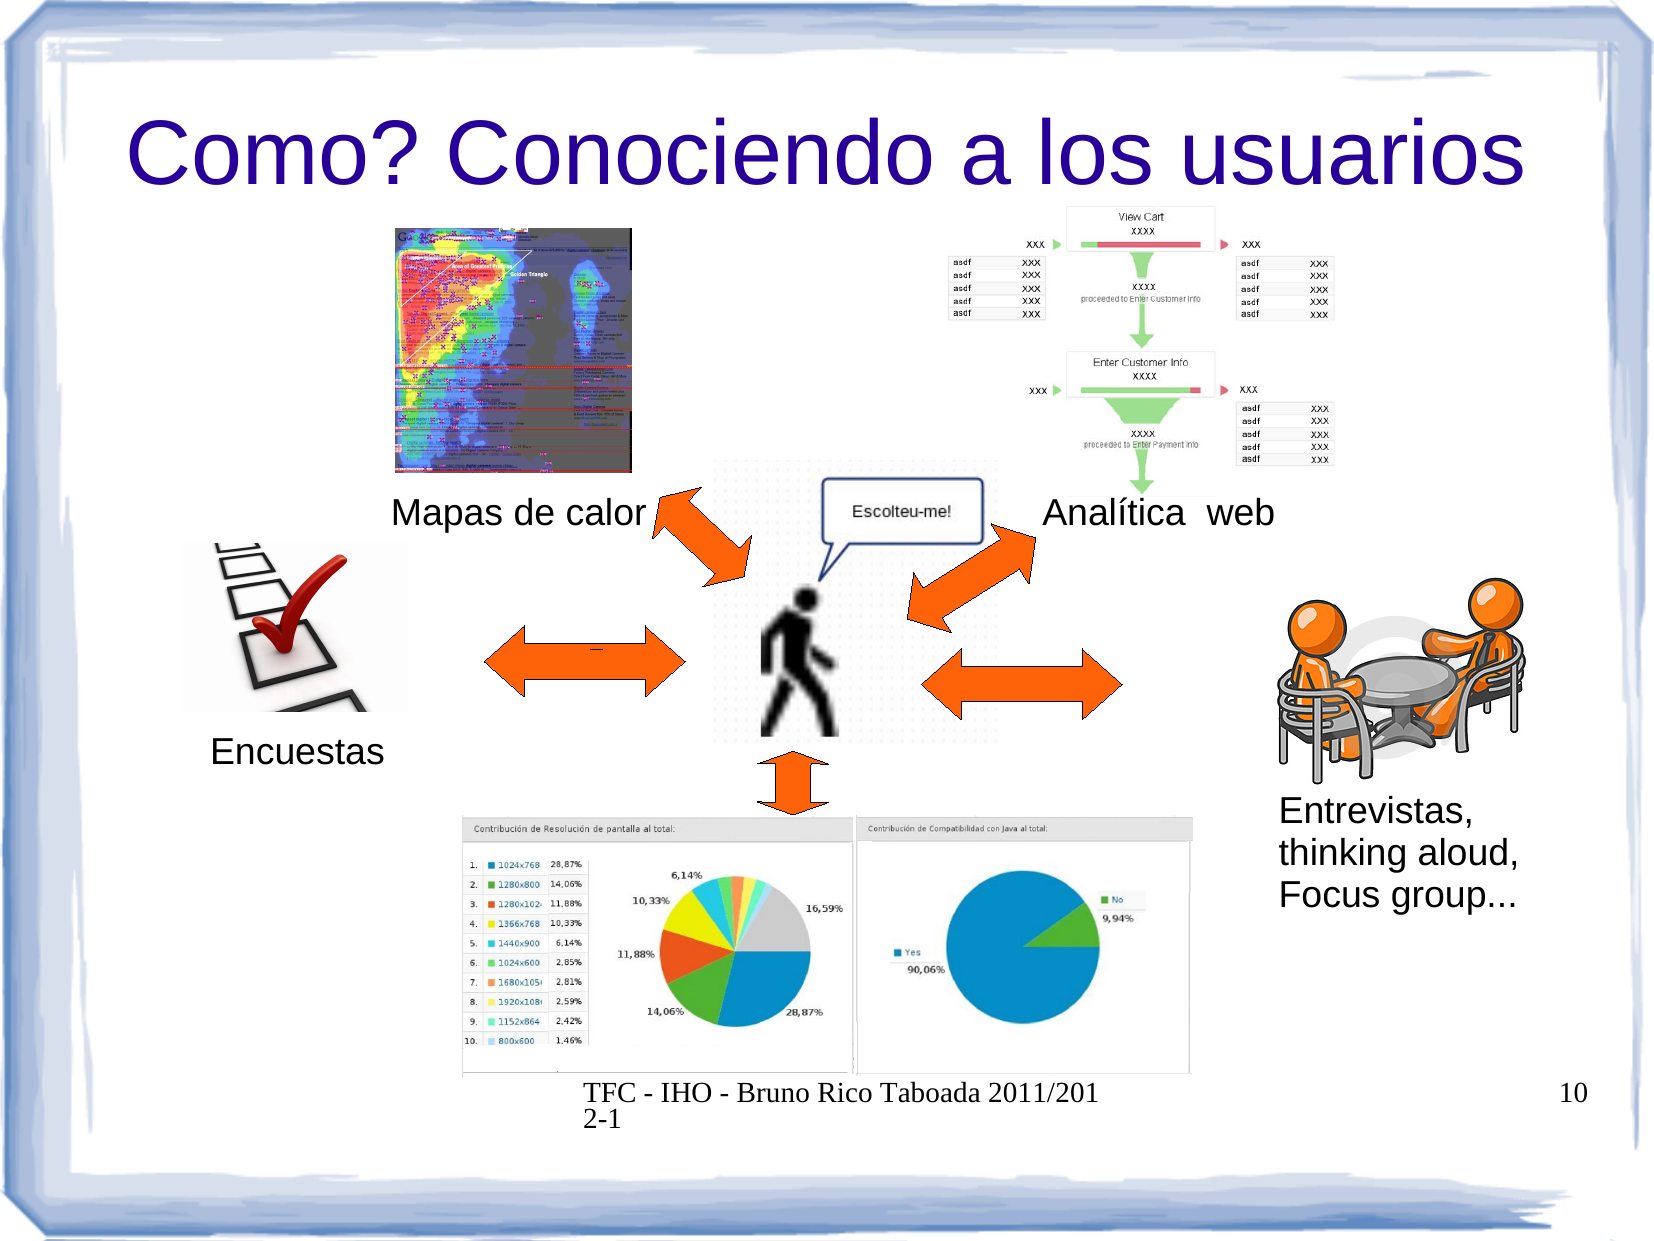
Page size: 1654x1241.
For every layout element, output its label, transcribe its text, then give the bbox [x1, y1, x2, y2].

text_box [907, 523, 1036, 633]
text_box Mapas de calor [376, 484, 662, 542]
title Como? Conociendo a los usuarios [82, 49, 1571, 257]
text_box [652, 487, 752, 587]
text_box [484, 625, 686, 697]
text_box Analítica web [1027, 484, 1323, 542]
picture [0, 0, 1654, 1241]
text_box Encuestas [195, 722, 400, 780]
text_box [757, 751, 829, 815]
text_box Entrevistas, thinking aloud, Focus group... [1263, 781, 1560, 923]
text_box [921, 648, 1123, 720]
